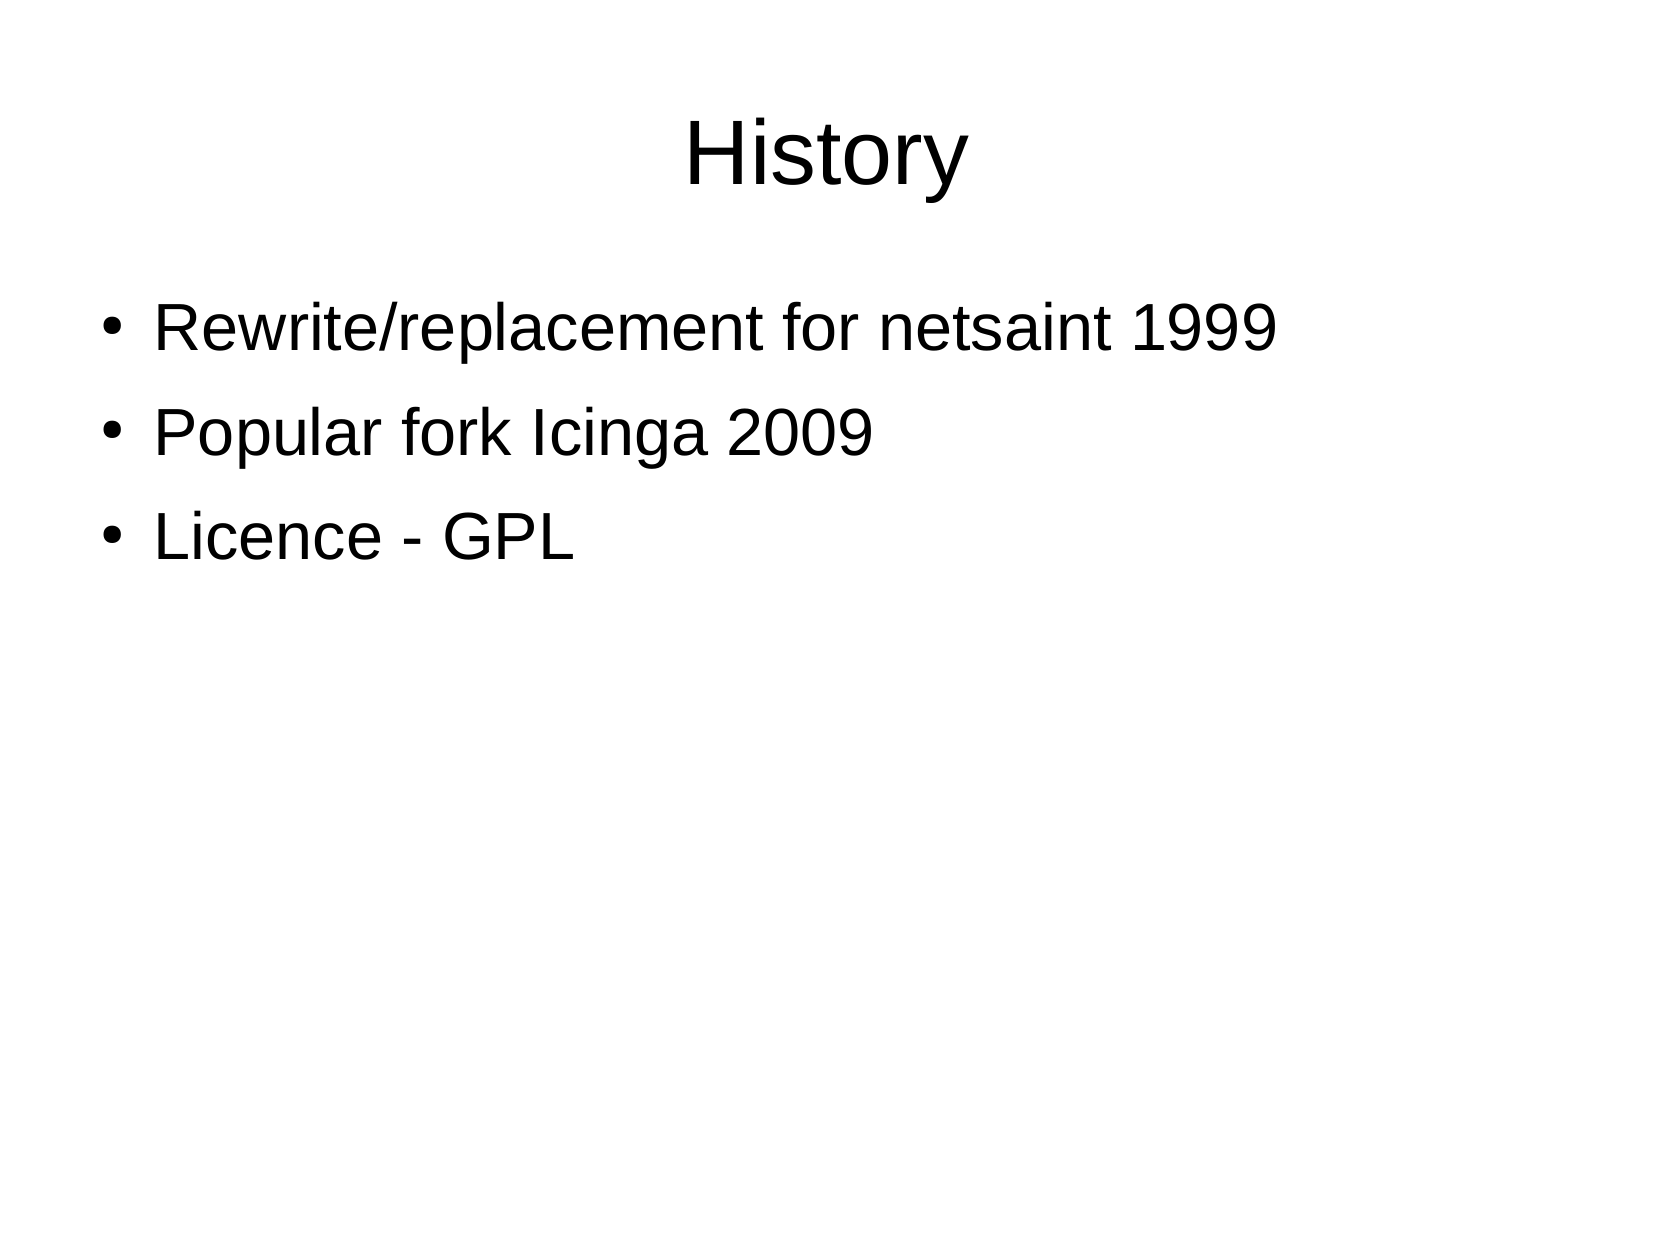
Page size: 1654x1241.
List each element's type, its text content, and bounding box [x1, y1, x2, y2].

title History [82, 49, 1571, 257]
list Rewrite/replacement for netsaint 1999 Popular fork Icinga 2009 Licence - GPL [82, 290, 1571, 1010]
